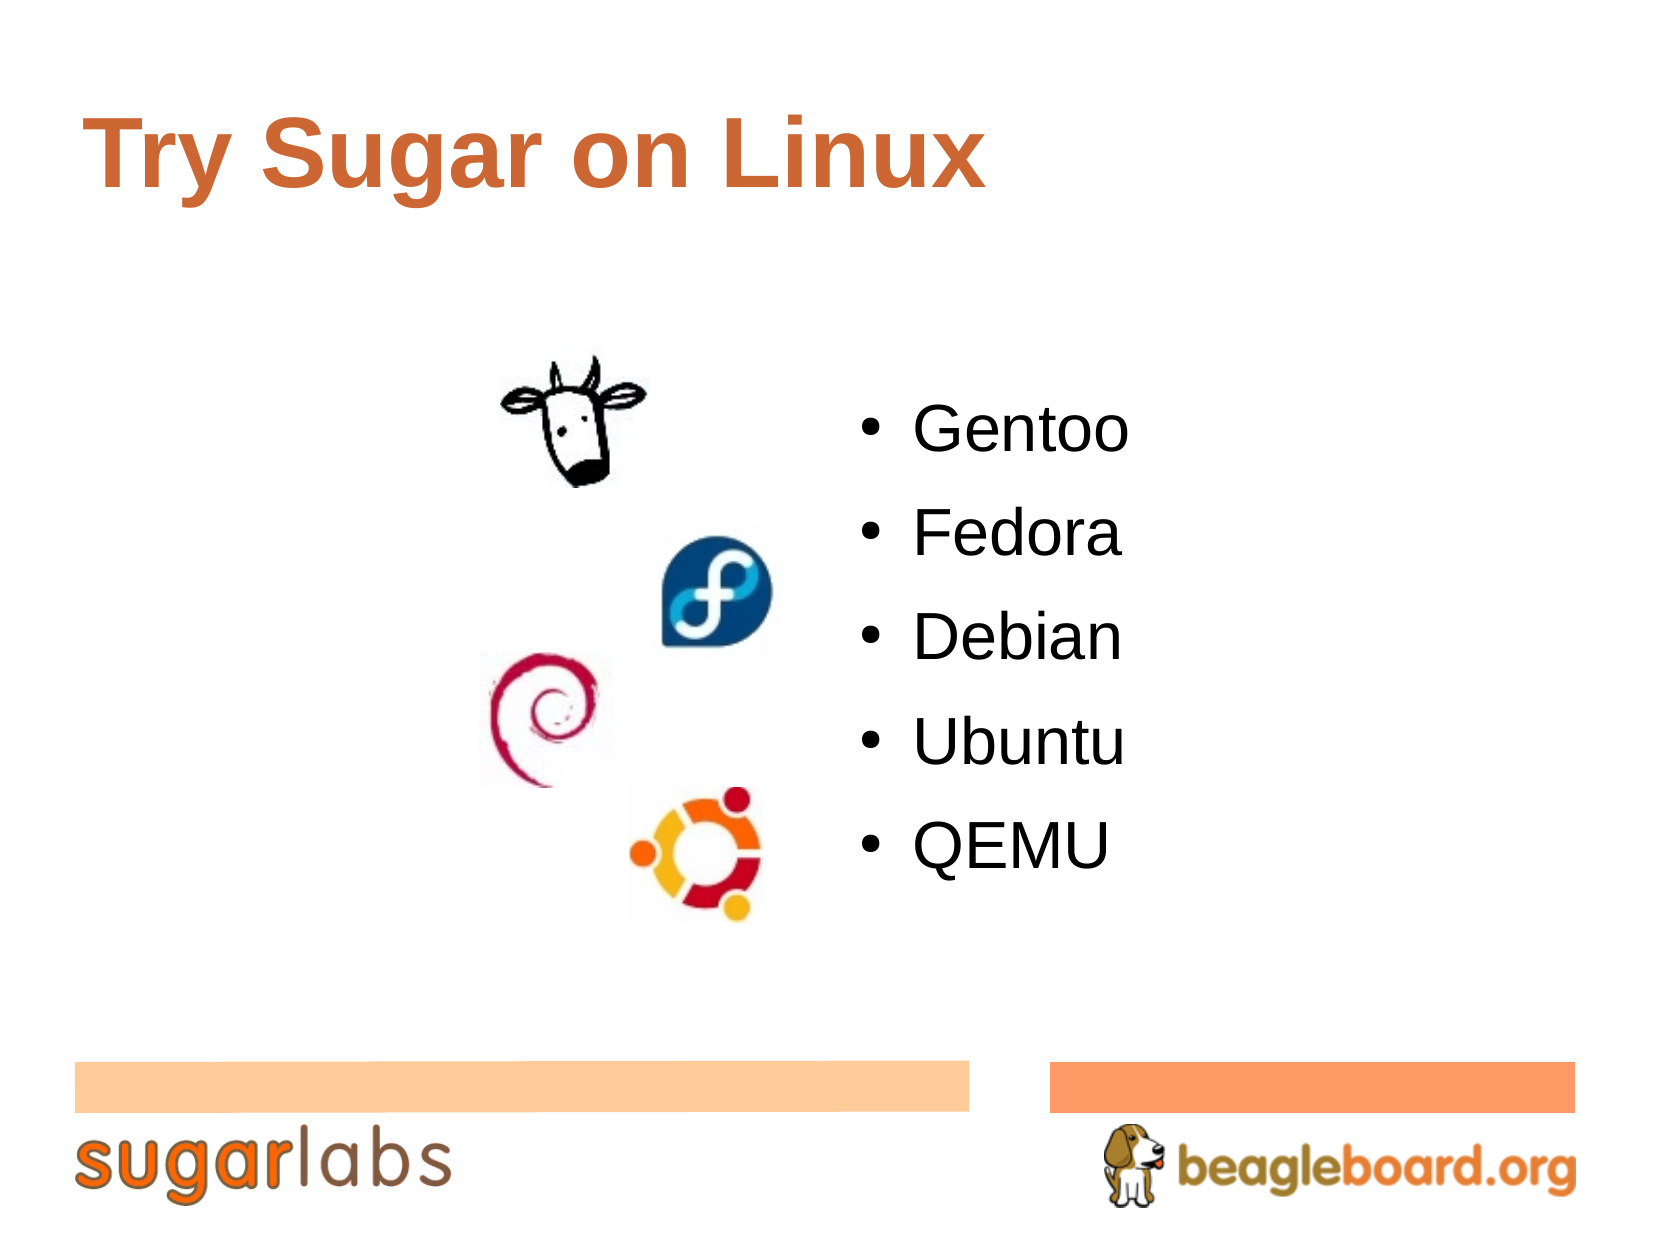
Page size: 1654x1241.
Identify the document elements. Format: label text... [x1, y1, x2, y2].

picture [479, 652, 613, 788]
picture [1104, 1124, 1576, 1208]
picture [75, 1124, 451, 1206]
picture [629, 787, 763, 923]
picture [650, 524, 786, 661]
picture [500, 347, 651, 488]
title Try Sugar on Linux [82, 49, 1571, 257]
list Gentoo Fedora Debian Ubuntu QEMU [841, 390, 1401, 997]
